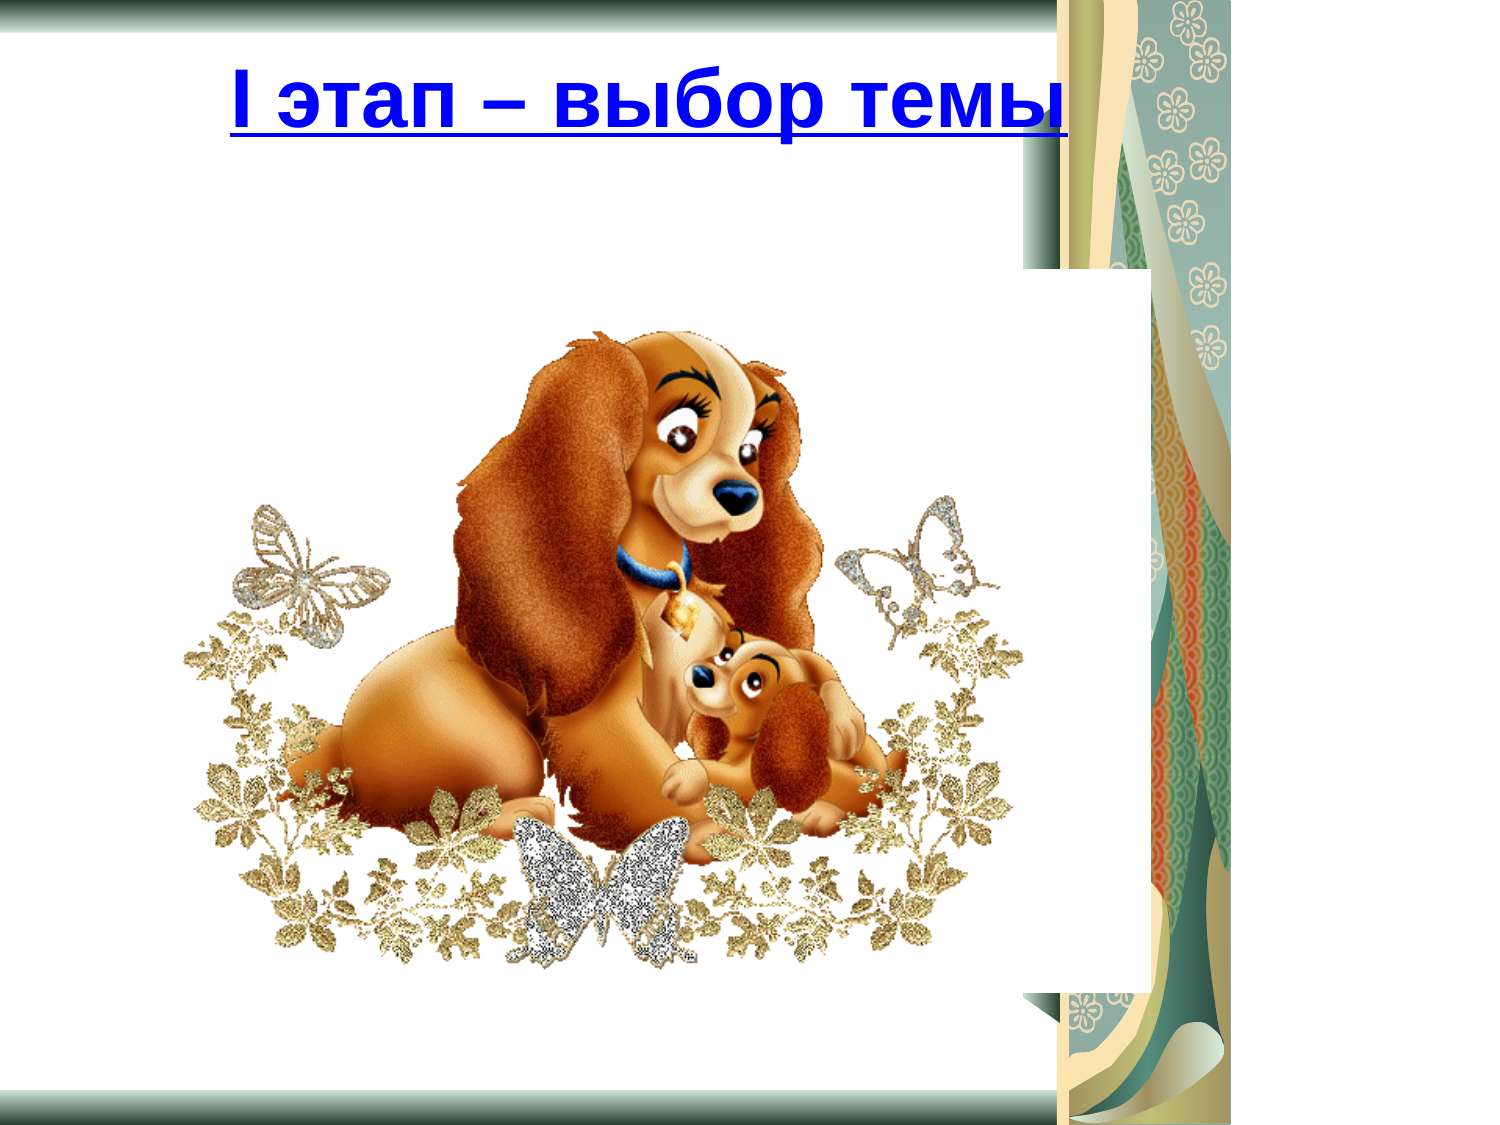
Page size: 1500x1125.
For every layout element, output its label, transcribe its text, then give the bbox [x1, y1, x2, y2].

title I этап – выбор темы [35, 37, 1263, 225]
picture [147, 269, 1151, 993]
